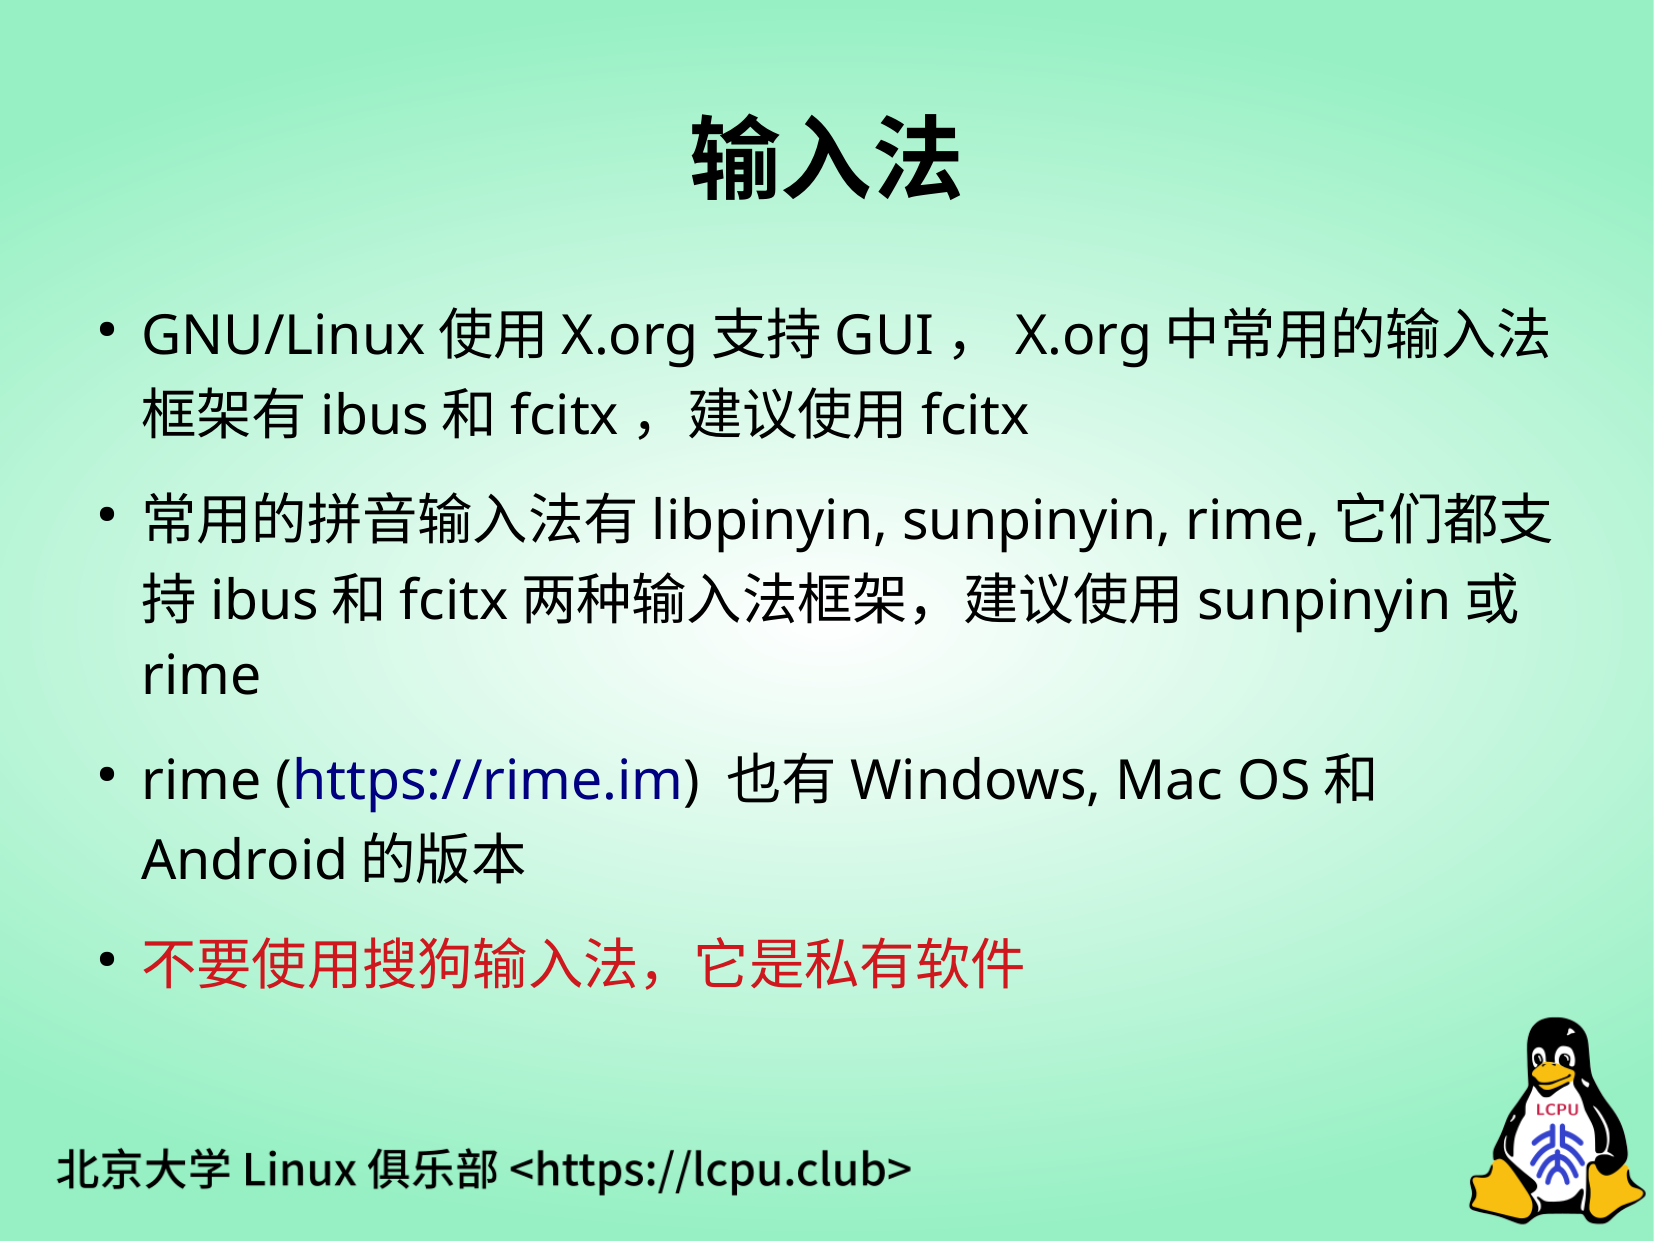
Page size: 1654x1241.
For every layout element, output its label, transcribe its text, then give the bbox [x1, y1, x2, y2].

picture [0, 0, 1654, 1241]
list GNU/Linux使用X.org支持GUI，X.org中常用的输入法框架有ibus和fcitx，建议使用fcitx 常用的拼音输入法有libpinyin, sunpinyin, rime,它们都支持ibus和fcitx两种输入法框架，建议使用sunpinyin或rime rime (https://rime.im) 也有Windows, Mac OS和Android的版本 不要使用搜狗输入法，它是私有软件 [82, 290, 1571, 1010]
title 输入法 [82, 49, 1571, 257]
